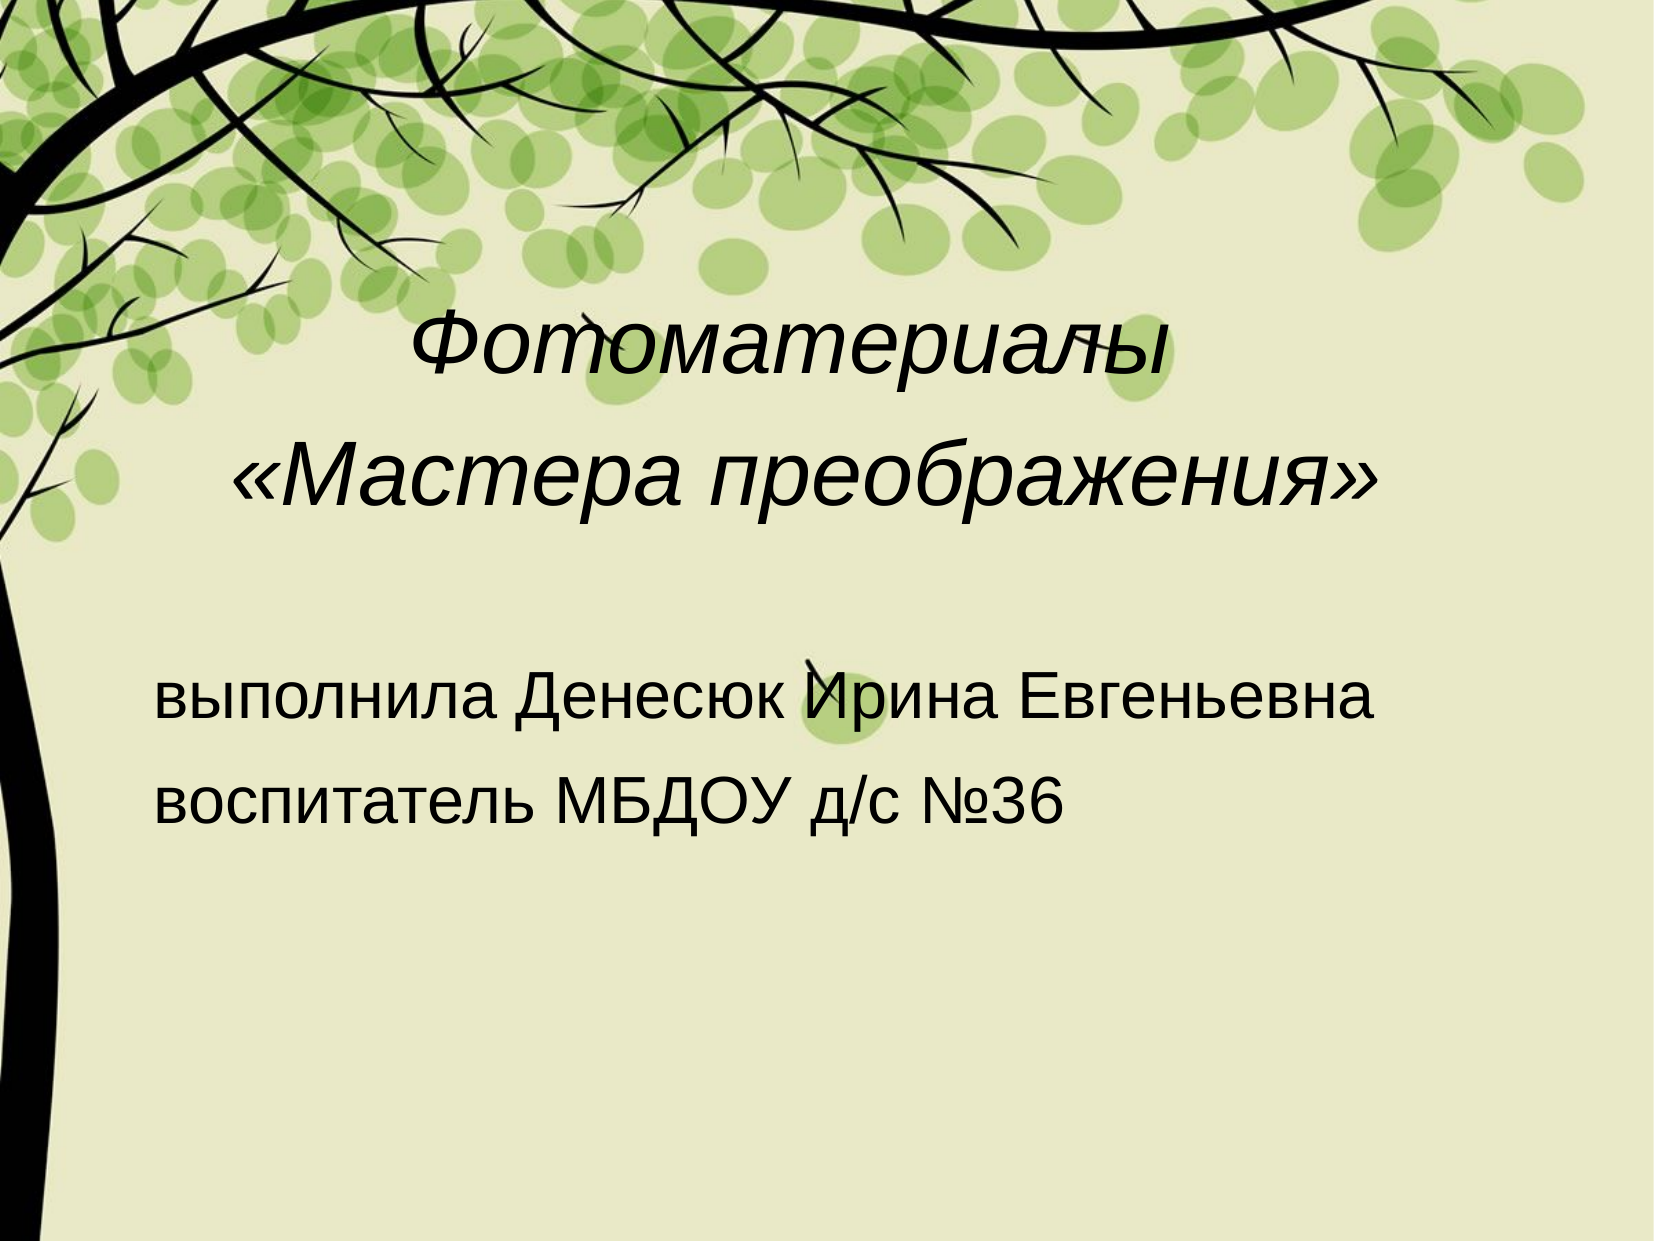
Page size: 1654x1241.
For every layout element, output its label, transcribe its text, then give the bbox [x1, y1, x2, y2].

picture [0, 0, 1654, 1241]
list Фотоматериалы «Мастера преображения» выполнила Денесюк Ирина Евгеньевна воспитатель МБДОУ д/с №36 [82, 290, 1571, 1010]
